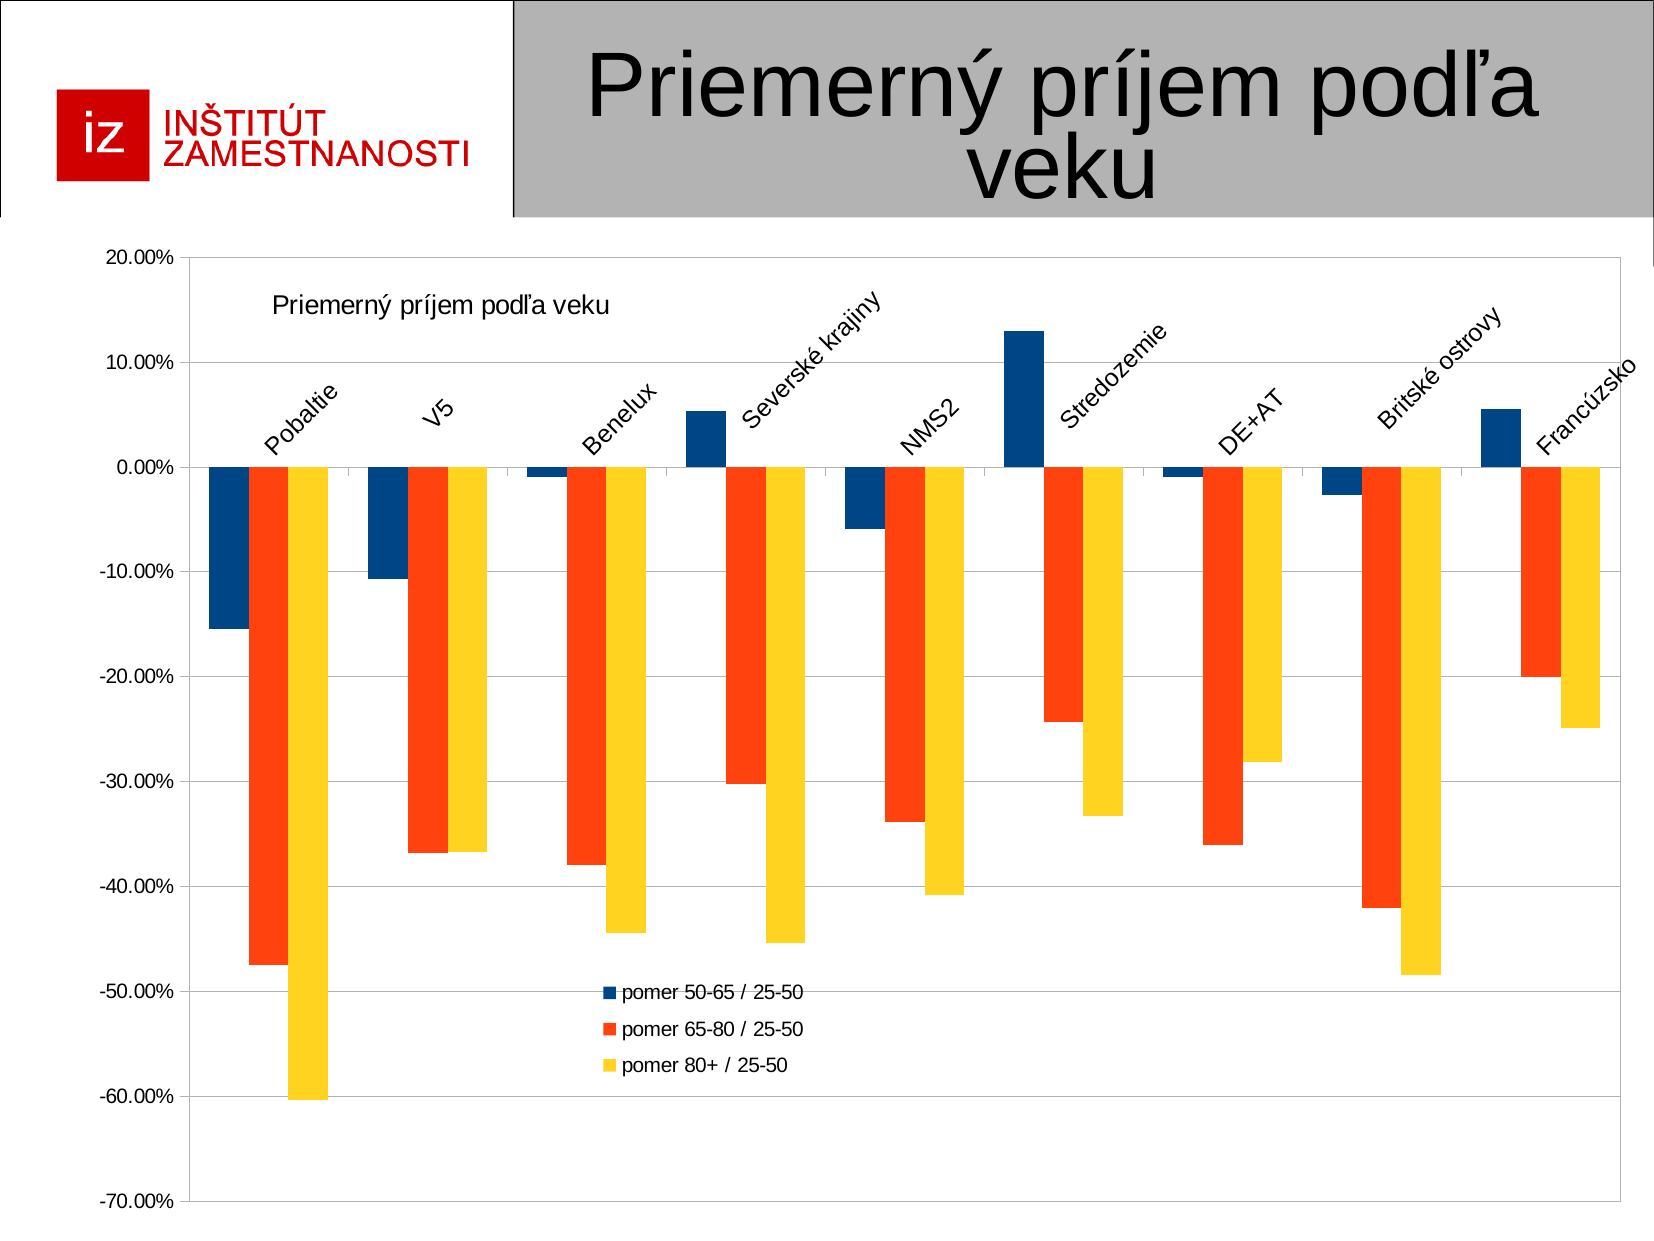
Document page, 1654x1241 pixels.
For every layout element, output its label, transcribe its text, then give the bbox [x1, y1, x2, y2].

chart [0, 217, 1654, 1241]
picture [5, 8, 512, 217]
title Priemerný príjem podľa veku [561, 29, 1565, 217]
